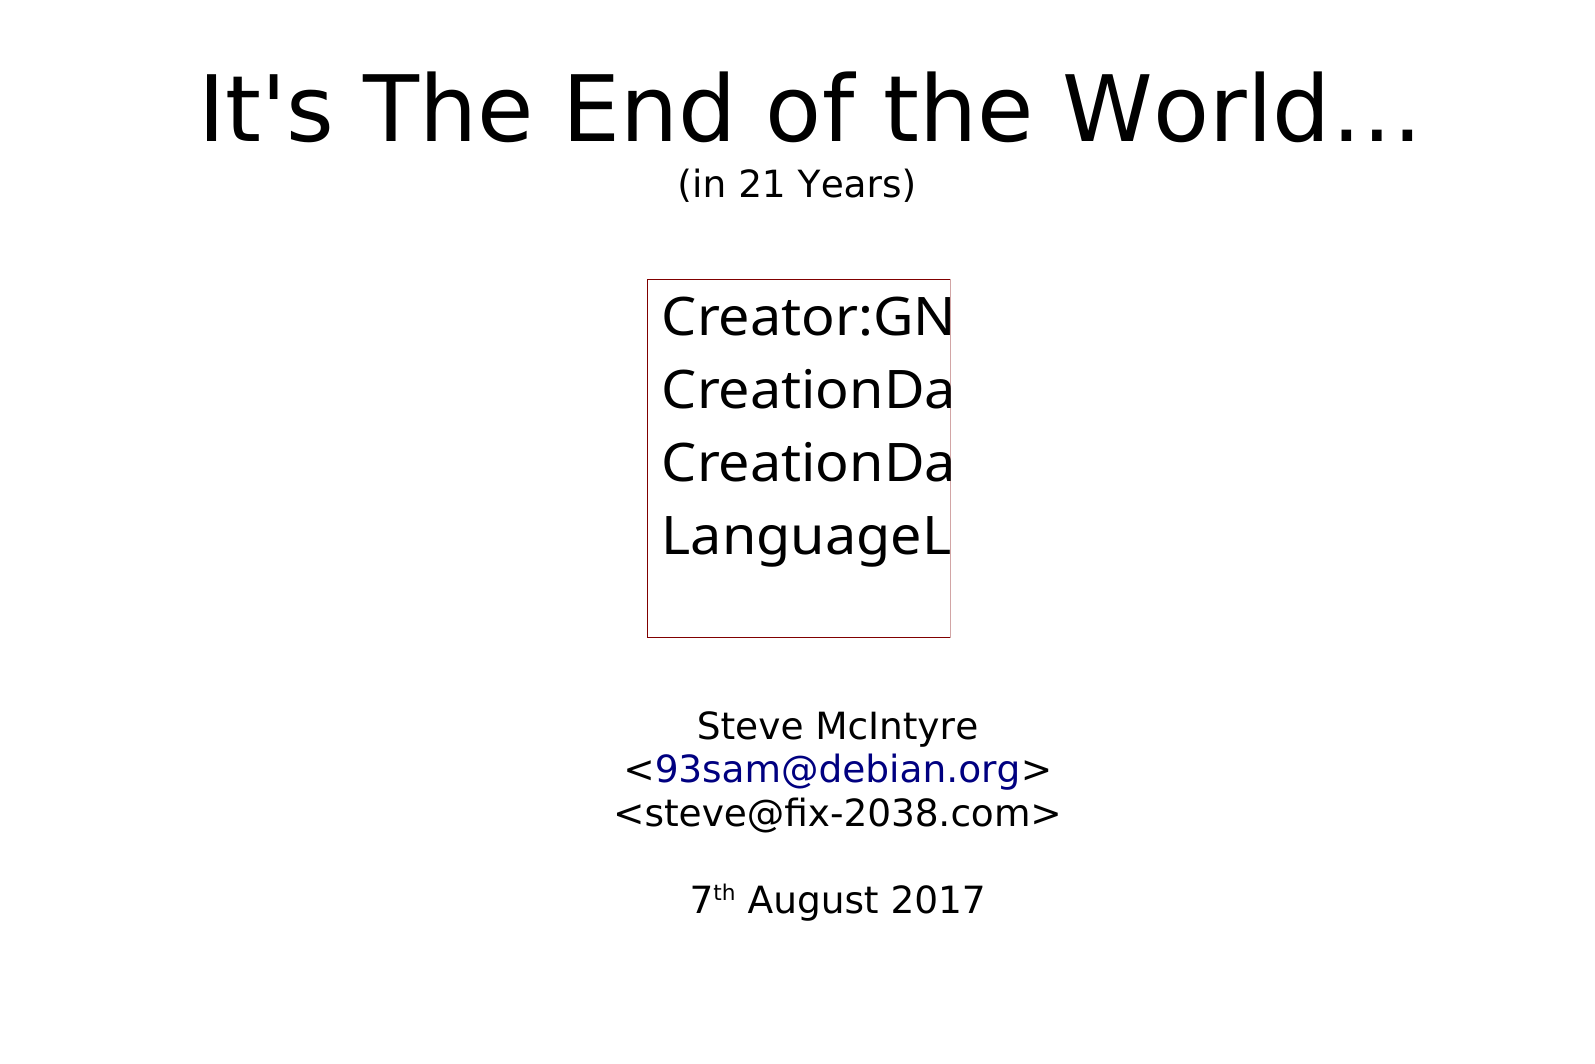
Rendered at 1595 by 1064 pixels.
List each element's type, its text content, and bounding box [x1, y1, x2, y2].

title It's The End of the World… (in 21 Years) [79, 24, 1515, 239]
picture [644, 275, 951, 638]
subtitle Steve McIntyre <93sam@debian.org> <steve@fix-2038.com> 7th August 2017 [102, 562, 1538, 1064]
